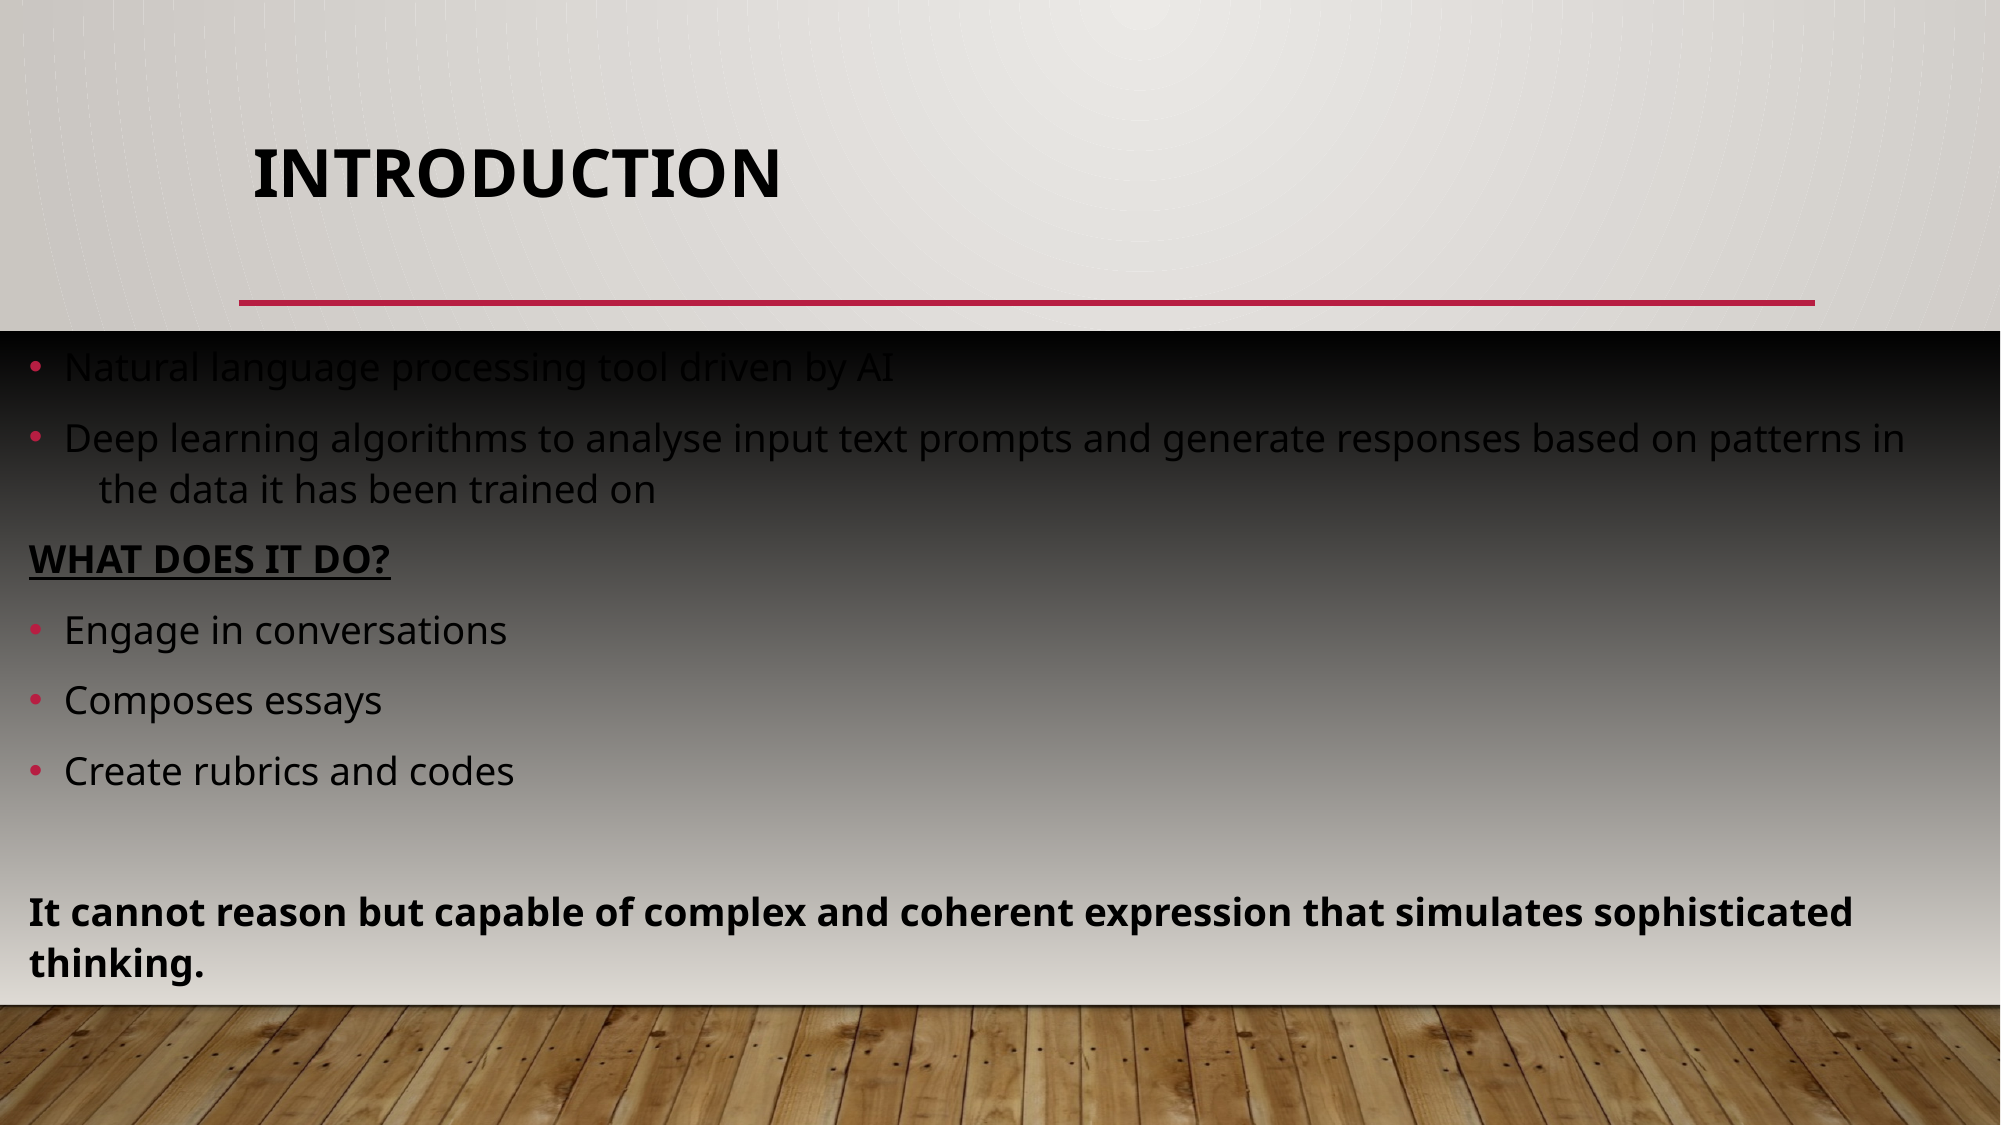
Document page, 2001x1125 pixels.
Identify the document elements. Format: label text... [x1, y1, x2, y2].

list Natural language processing tool driven by AI Deep learning algorithms to analyse input text prompts and generate responses based on patterns in the data it has been trained on WHAT DOES IT DO? Engage in conversations Composes essays Create rubrics and codes It cannot reason but capable of complex and coherent expression that simulates sophisticated thinking. [14, 330, 1977, 994]
title Introduction [238, 131, 1814, 305]
